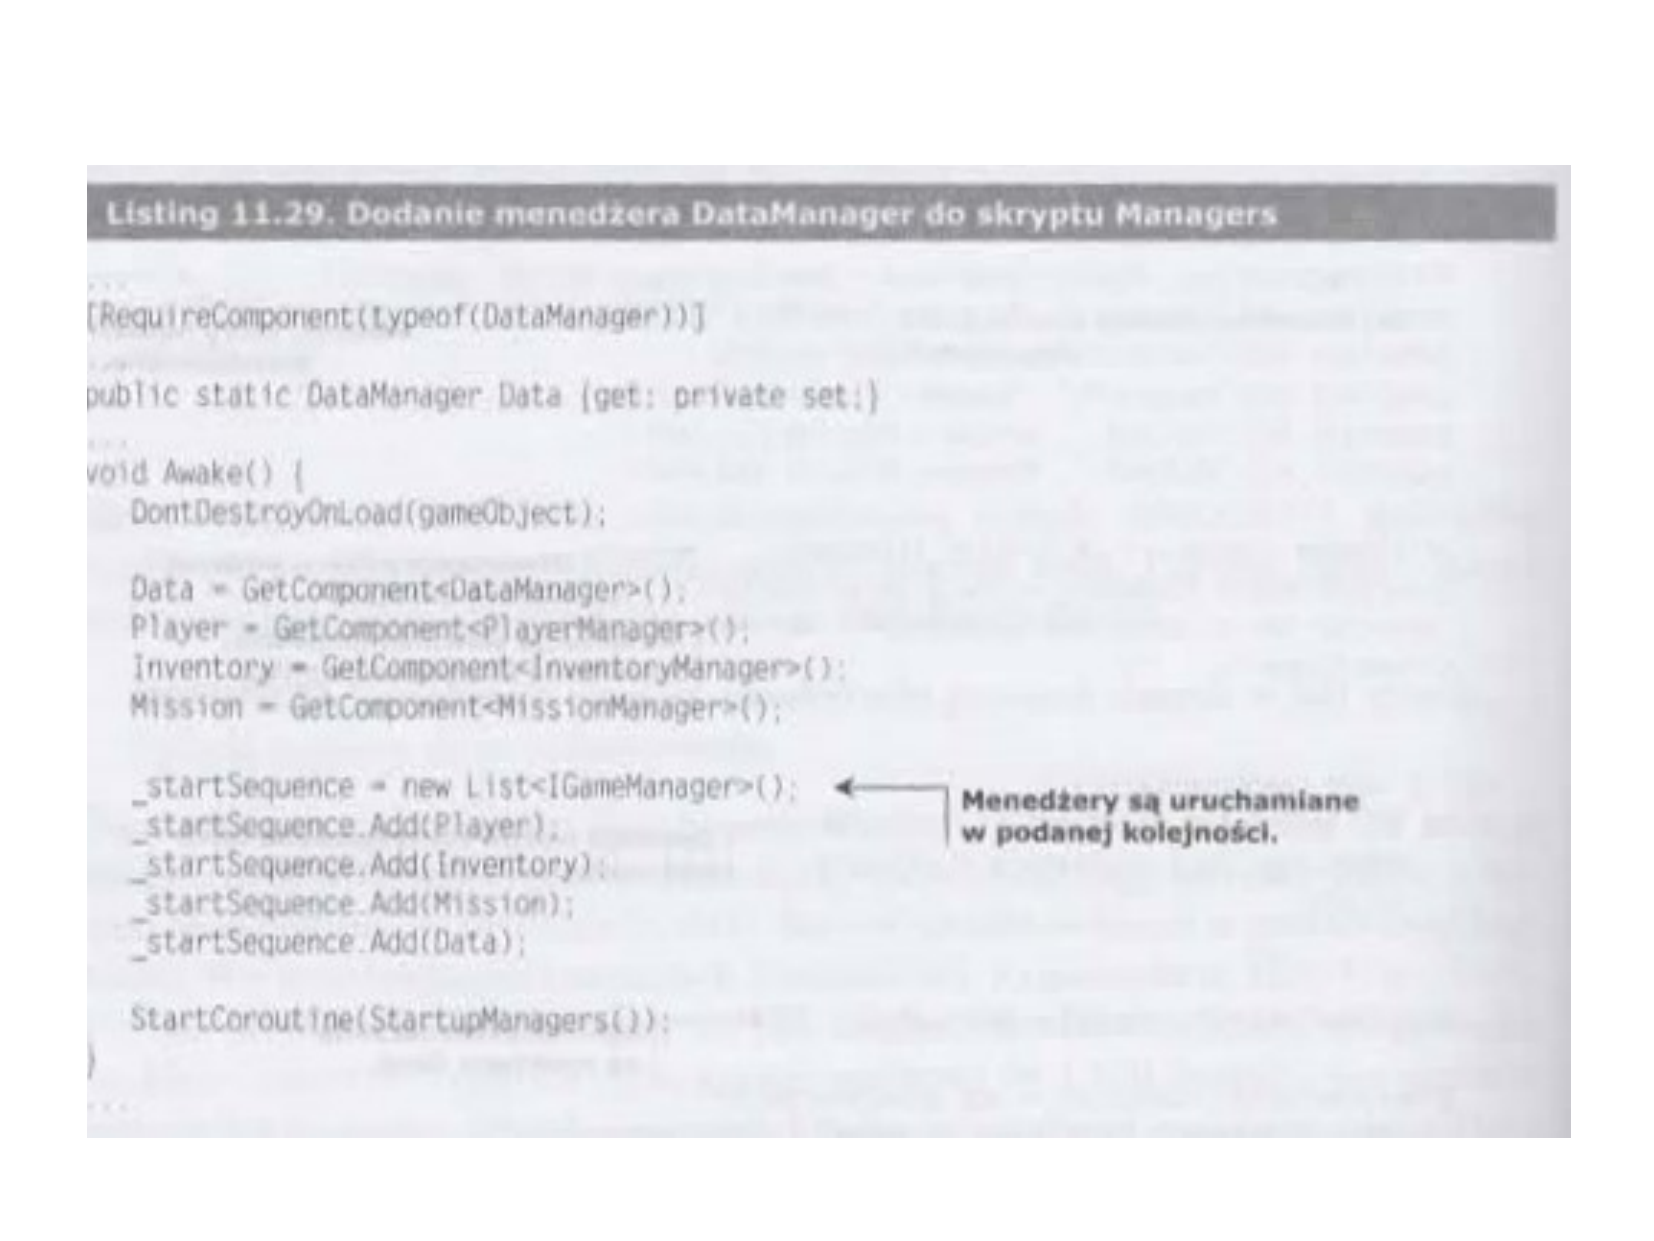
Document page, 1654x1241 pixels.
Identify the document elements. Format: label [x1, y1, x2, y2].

picture [87, 165, 1571, 1138]
